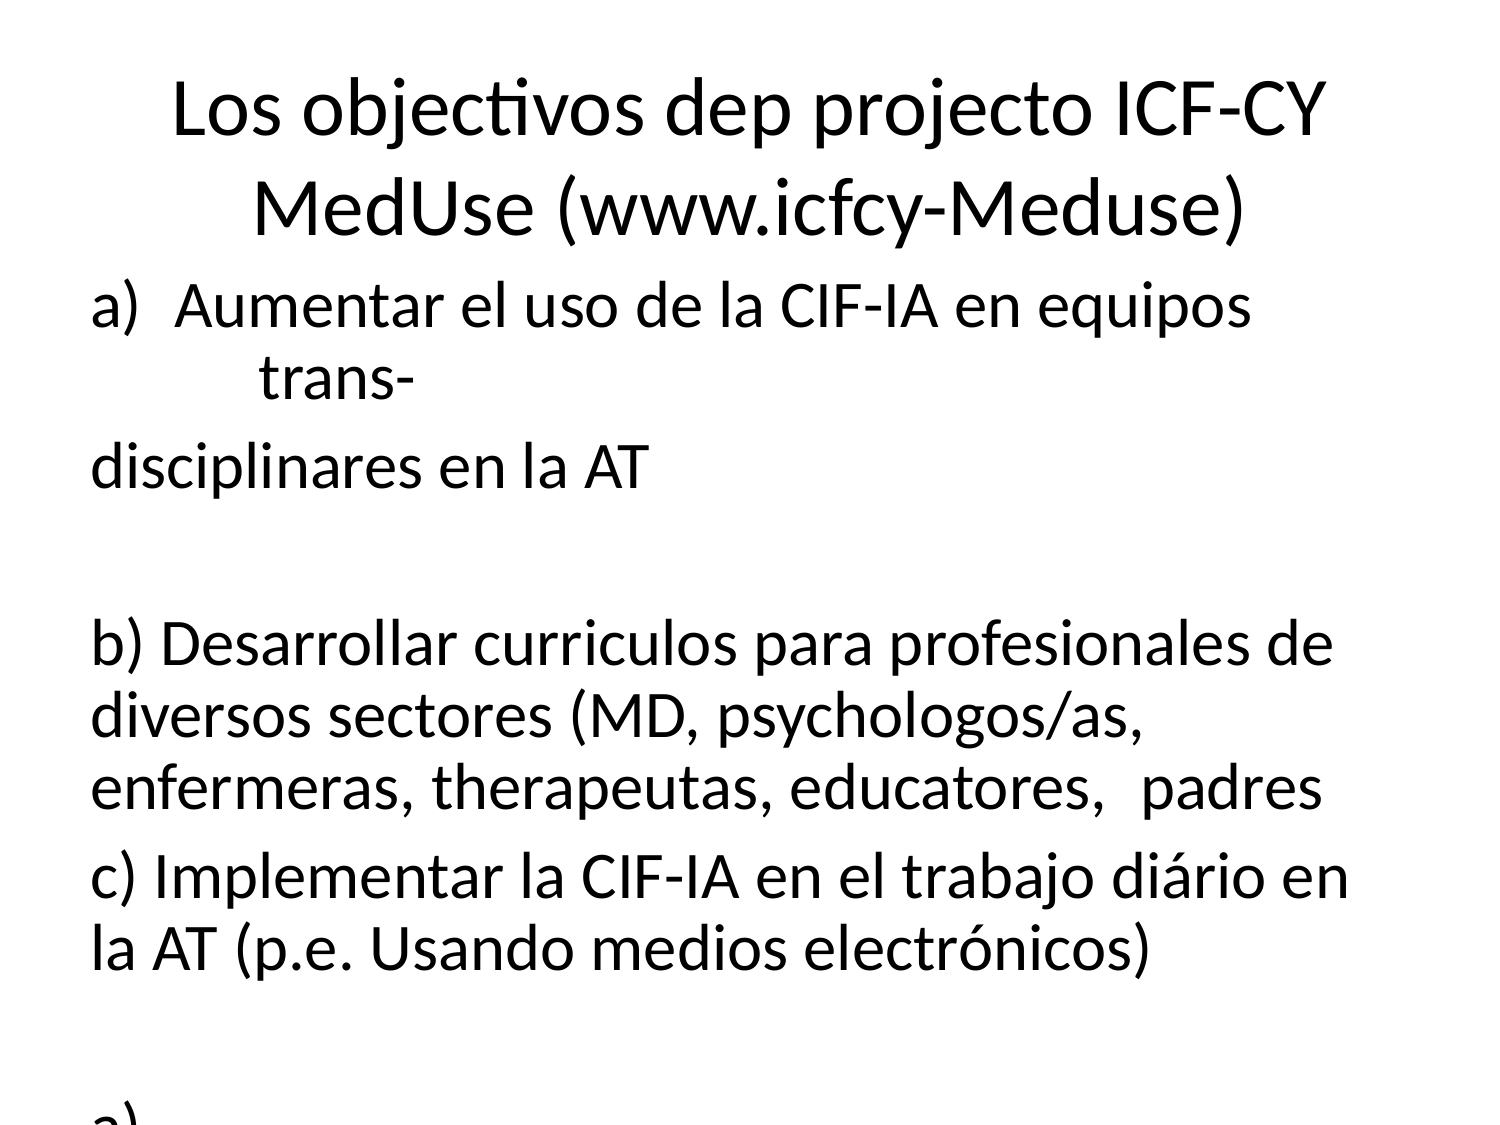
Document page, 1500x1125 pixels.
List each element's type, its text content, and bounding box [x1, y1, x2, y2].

title Los objectivos dep projecto ICF-CY MedUse (www.icfcy-Meduse) [75, 45, 1426, 233]
list Aumentar el uso de la CIF-IA en equipos trans- disciplinares en la AT b) Desarrollar curriculos para profesionales de diversos sectores (MD, psychologos/as, enfermeras, therapeutas, educatores, padres c) Implementar la CIF-IA en el trabajo diário en la AT (p.e. Usando medios electrónicos) [75, 262, 1426, 1005]
